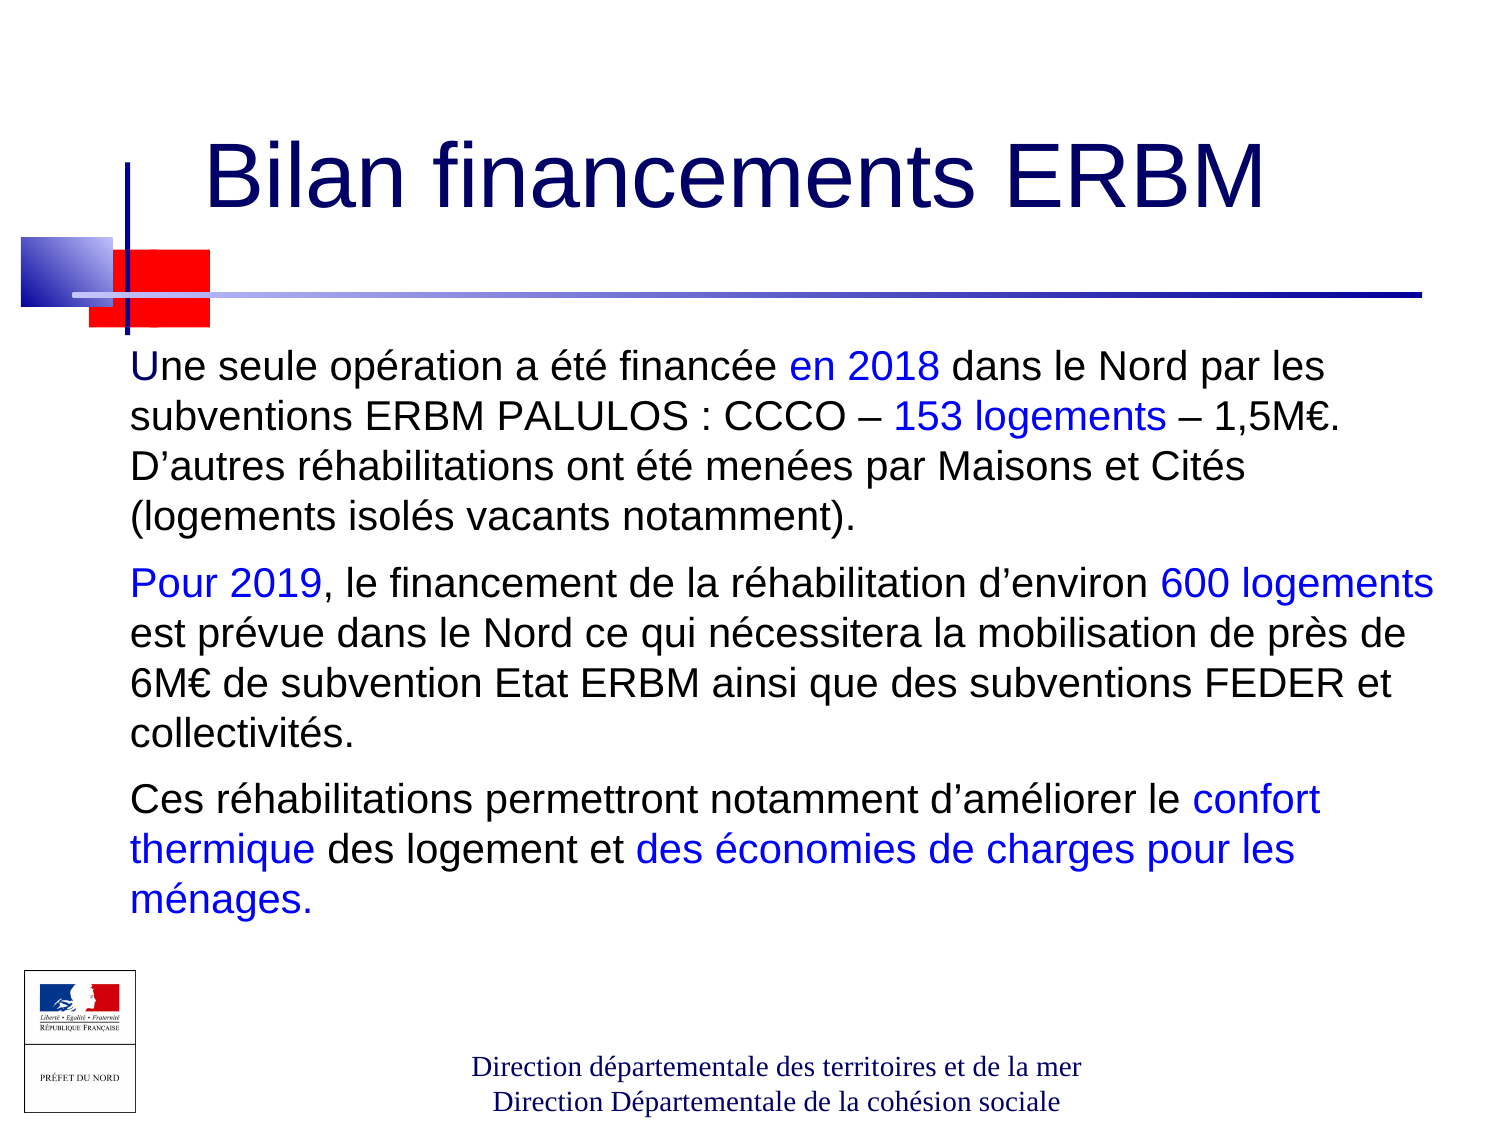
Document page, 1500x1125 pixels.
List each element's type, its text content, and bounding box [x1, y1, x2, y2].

title Bilan financements ERBM [188, 53, 1467, 289]
list Une seule opération a été financée en 2018 dans le Nord par les subventions ERBM PALULOS : CCCO – 153 logements – 1,5M€. D’autres réhabilitations ont été menées par Maisons et Cités (logements isolés vacants notamment). Pour 2019, le financement de la réhabilitation d’environ 600 logements est prévue dans le Nord ce qui nécessitera la mobilisation de près de 6M€ de subvention Etat ERBM ainsi que des subventions FEDER et collectivités. Ces réhabilitations permettront notamment d’améliorer le confort thermique des logement et des économies de charges pour les ménages. [59, 331, 1469, 999]
picture [24, 970, 136, 1113]
